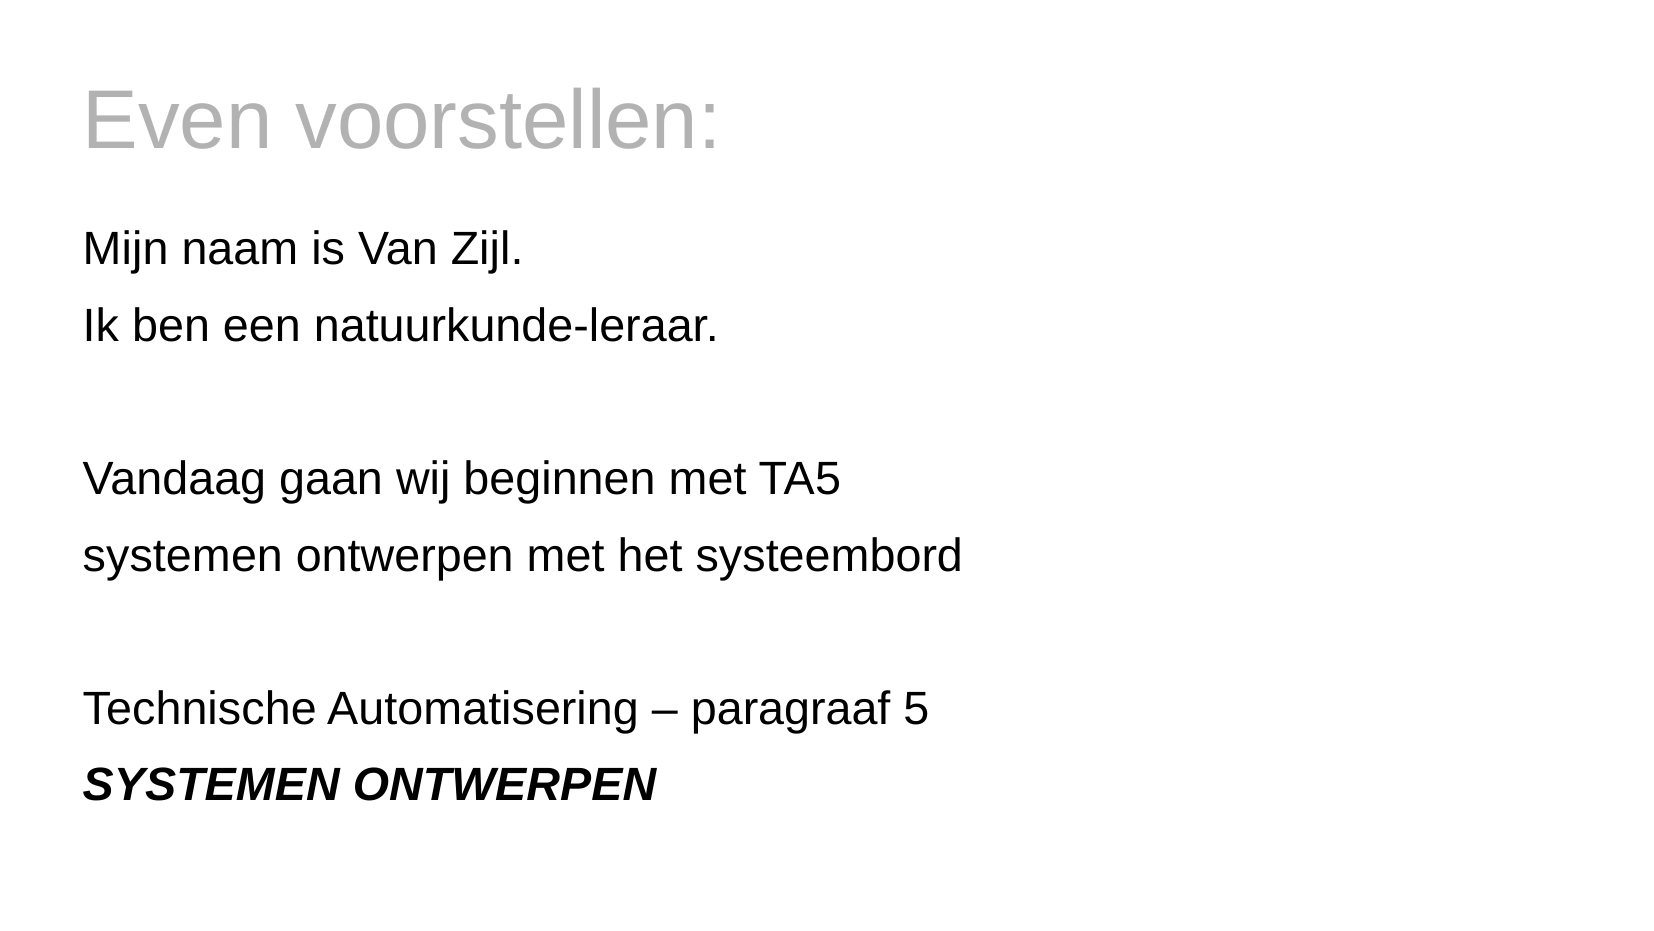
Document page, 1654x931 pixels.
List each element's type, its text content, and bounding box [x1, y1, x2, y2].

title Even voorstellen: [82, 37, 1571, 193]
subtitle Mijn naam is Van Zijl. Ik ben een natuurkunde-leraar. Vandaag gaan wij beginnen met TA5 systemen ontwerpen met het systeembord Technische Automatisering – paragraaf 5 SYSTEMEN ONTWERPEN [82, 217, 1571, 816]
